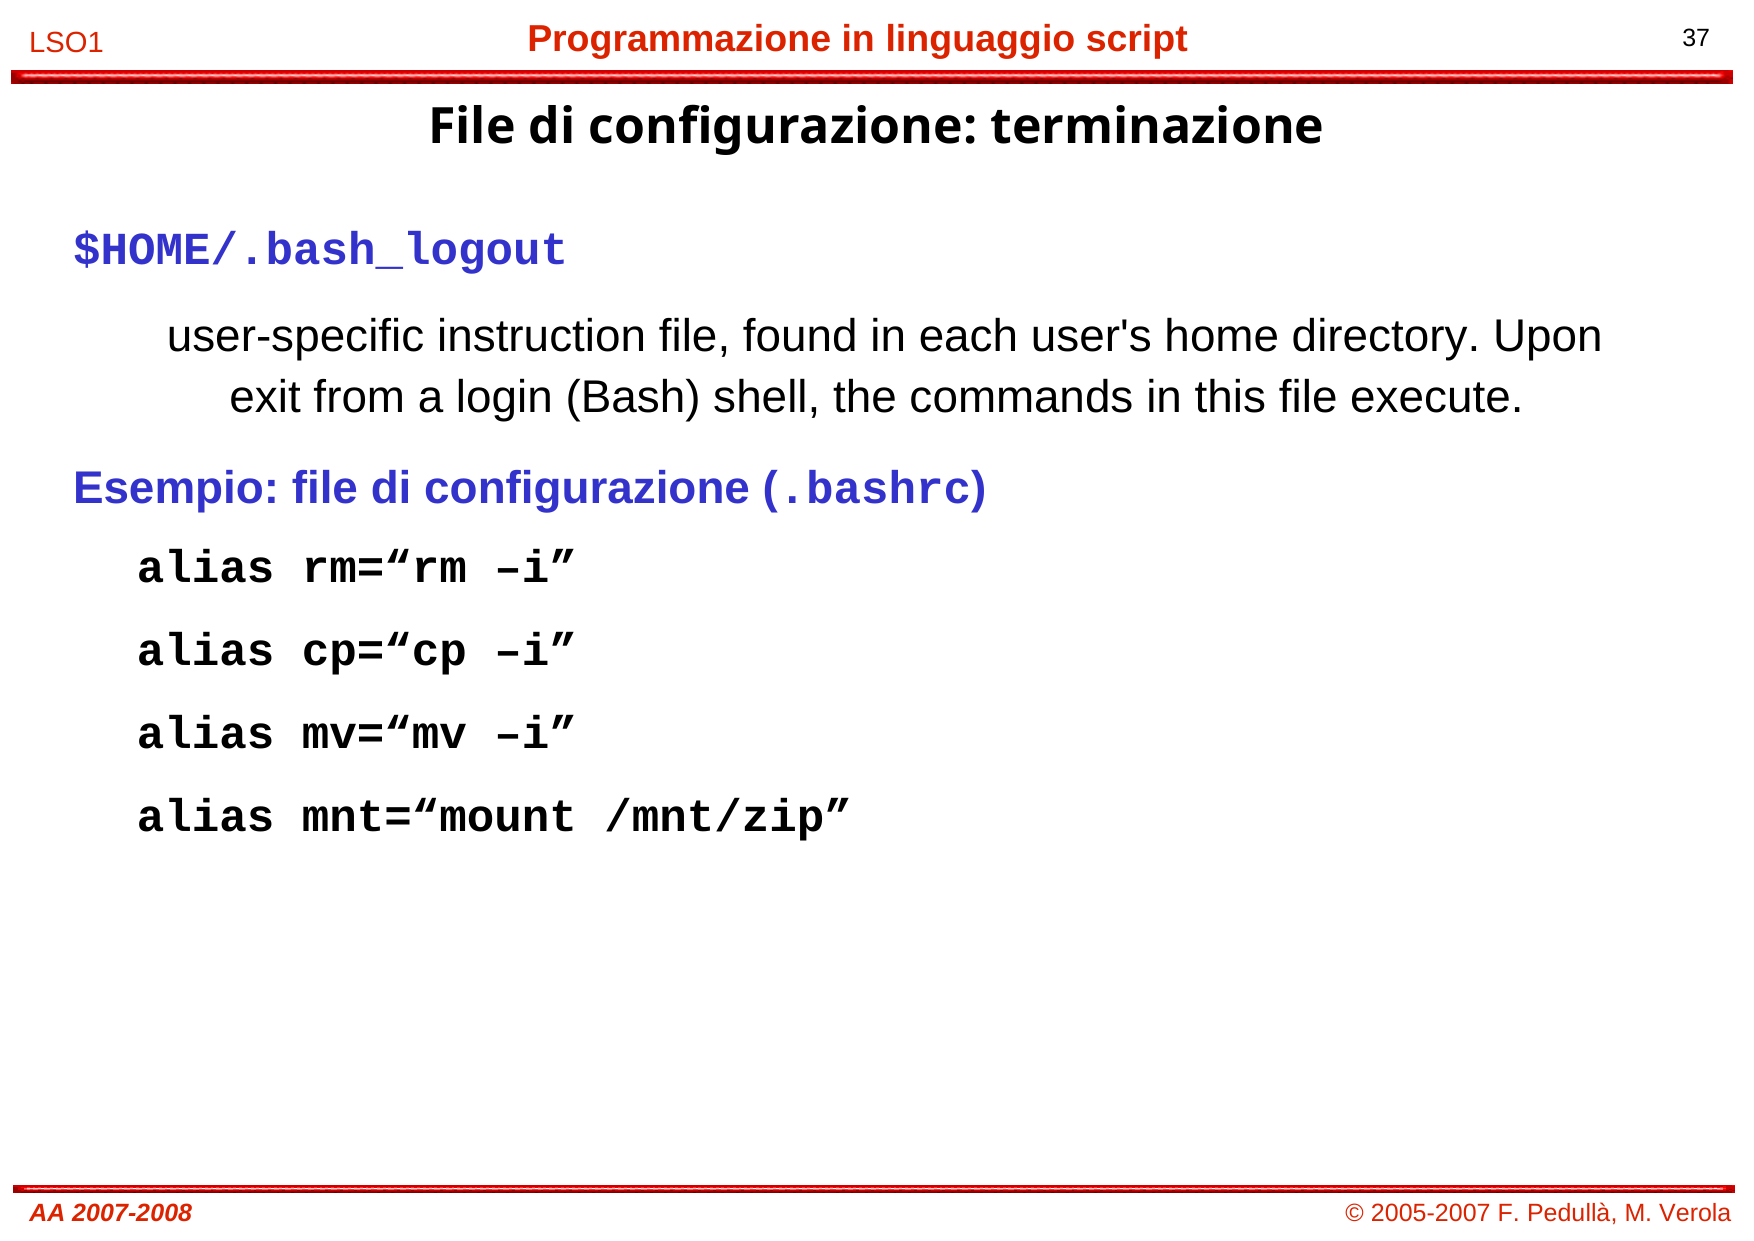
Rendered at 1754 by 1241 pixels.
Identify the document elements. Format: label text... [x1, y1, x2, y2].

picture [13, 1185, 1735, 1193]
title File di configurazione: terminazione [353, 78, 1400, 174]
list $HOME/.bash_logout user-specific instruction file, found in each user's home directory. Upon exit from a login (Bash) shell, the commands in this file execute. Esempio: file di configurazione (.bashrc) [58, 206, 1696, 962]
picture [11, 70, 1733, 84]
text_box alias rm=“rm –i” alias cp=“cp –i” alias mv=“mv –i” alias mnt=“mount /mnt/zip” [43, 544, 972, 856]
